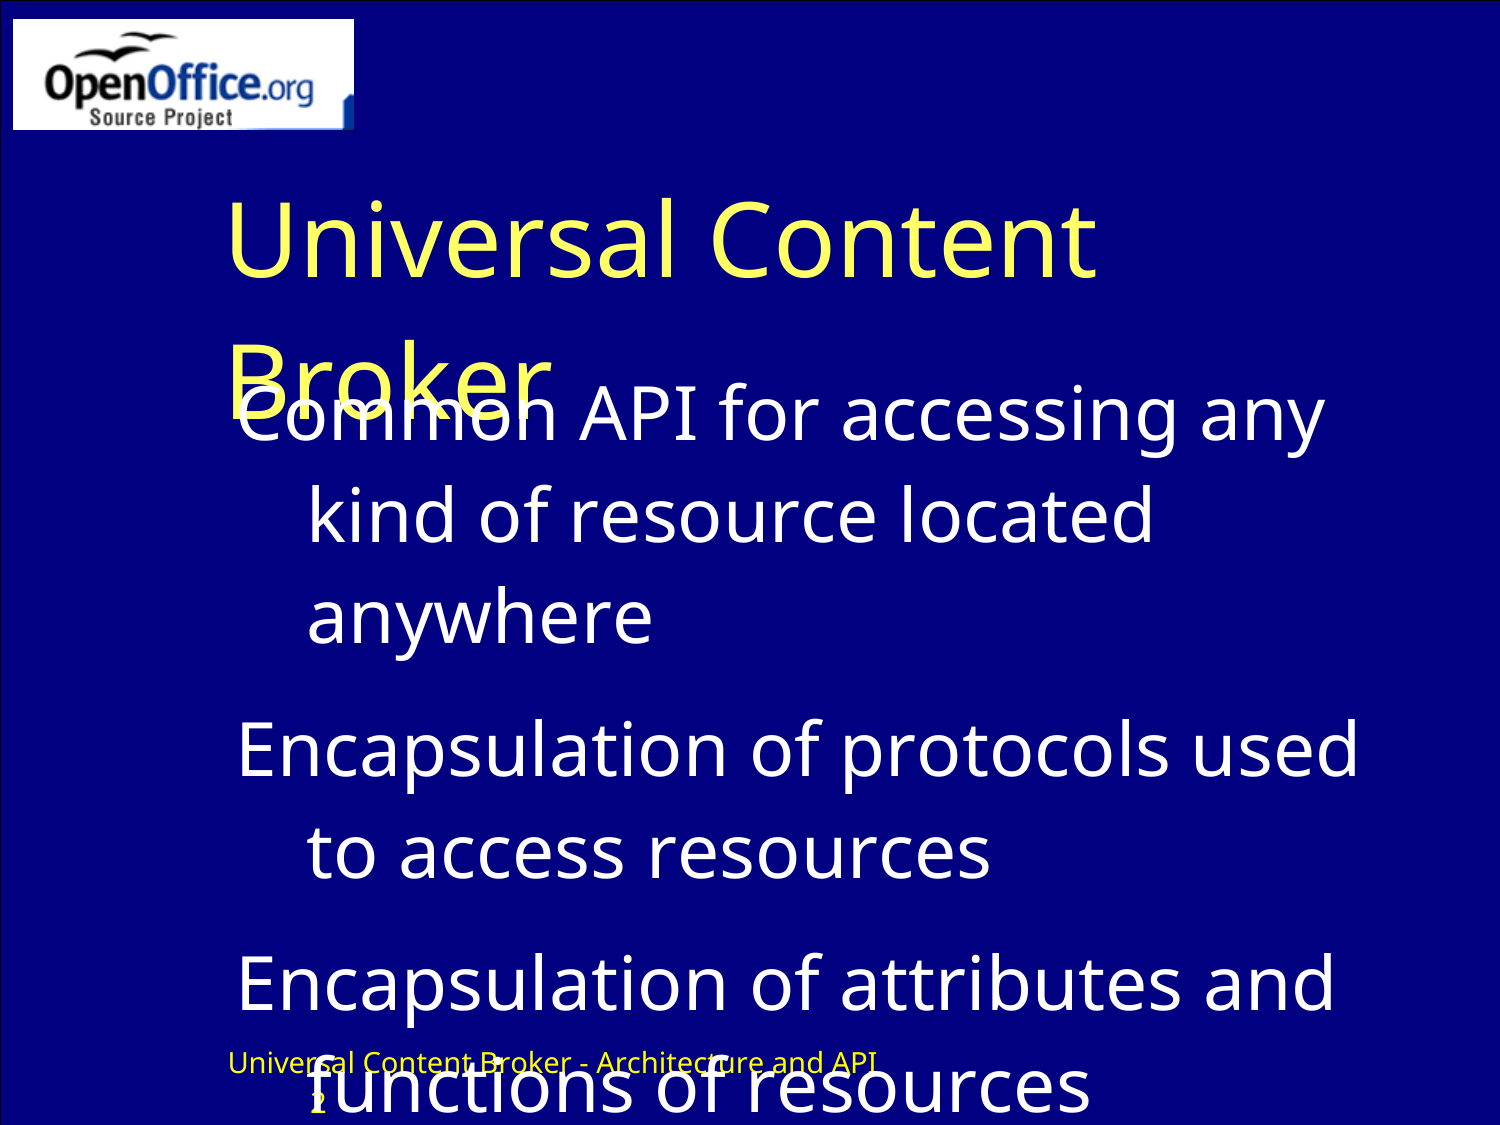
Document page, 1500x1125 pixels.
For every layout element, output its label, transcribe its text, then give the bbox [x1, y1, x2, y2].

list Common API for accessing any kind of resource located anywhere Encapsulation of protocols used to access resources Encapsulation of attributes and functions of resources [223, 359, 1376, 1069]
title Universal Content Broker [223, 166, 1381, 426]
picture [13, 19, 354, 130]
